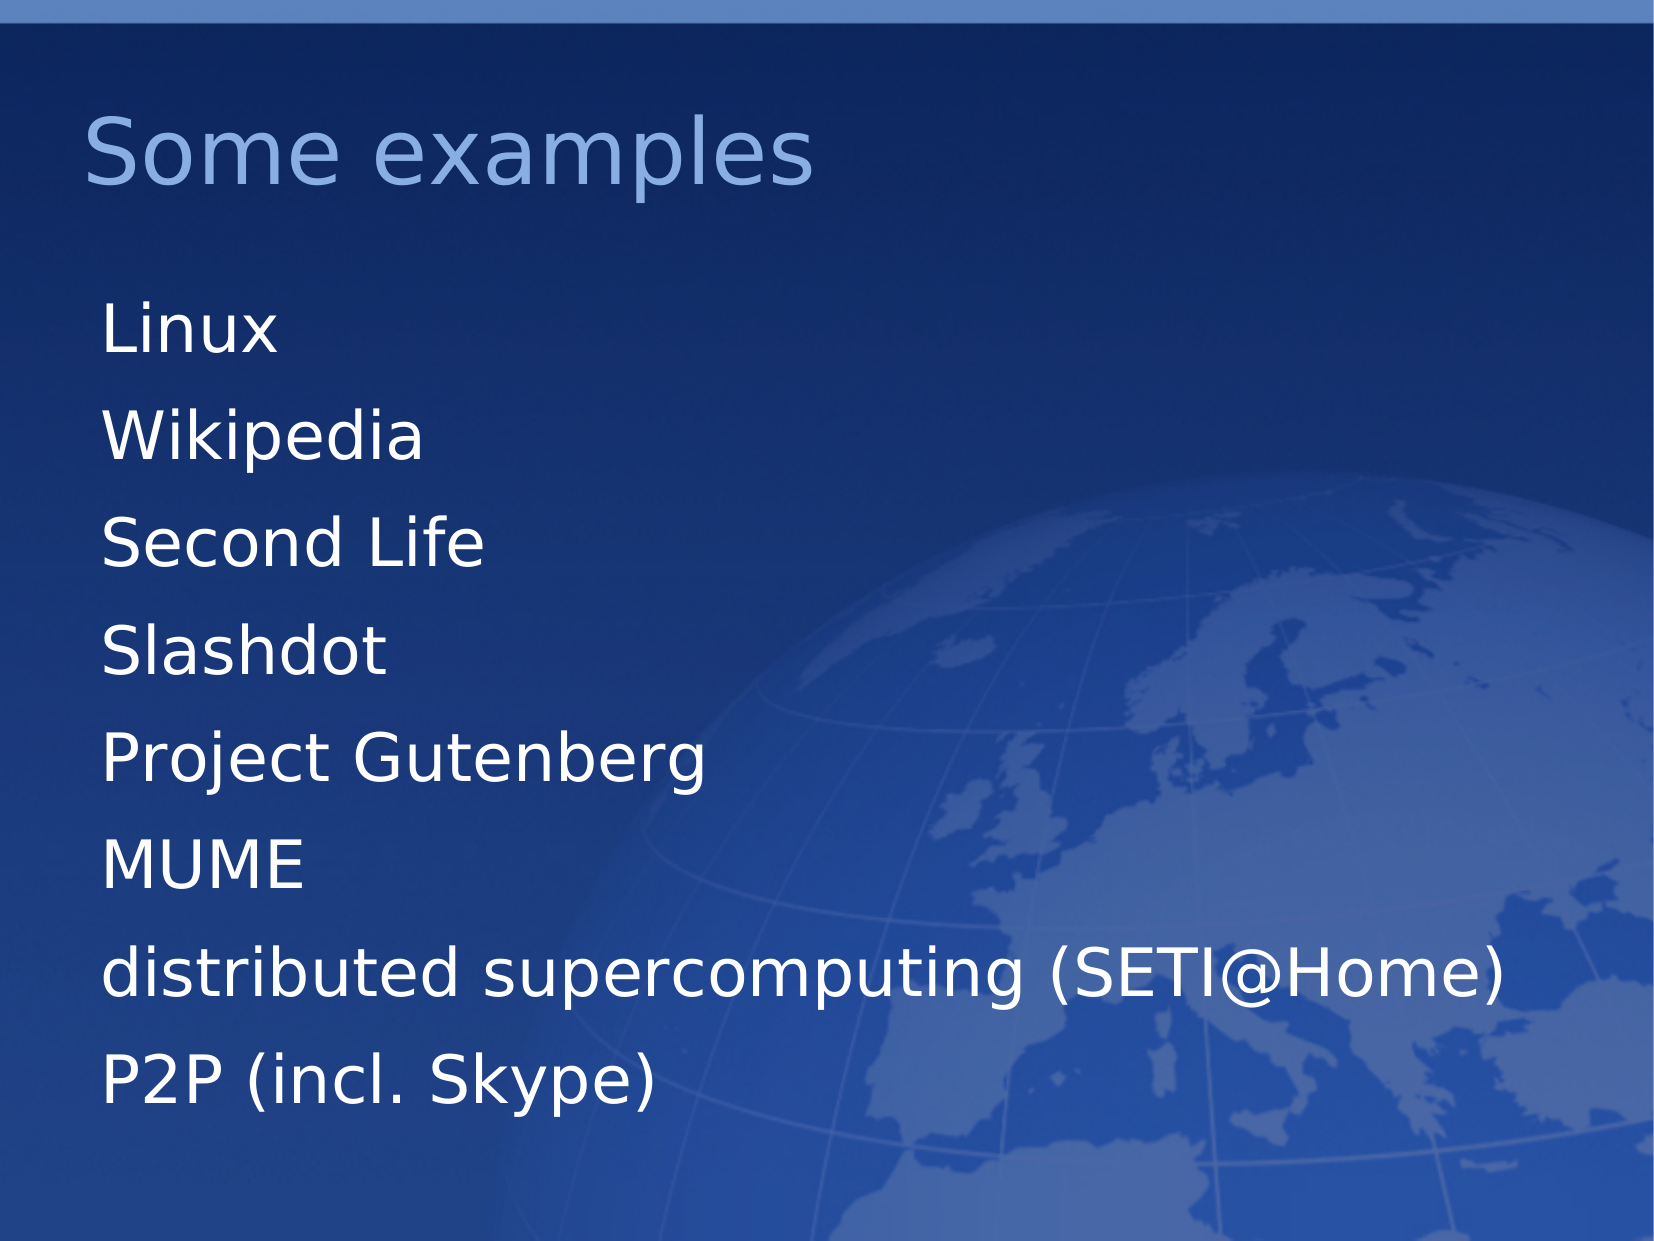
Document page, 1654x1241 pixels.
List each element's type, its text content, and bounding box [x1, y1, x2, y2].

list Linux Wikipedia Second Life Slashdot Project Gutenberg MUME distributed supercomputing (SETI@Home) P2P (incl. Skype) [82, 290, 1571, 1120]
title Some examples [82, 56, 1571, 250]
picture [0, 0, 1654, 1241]
